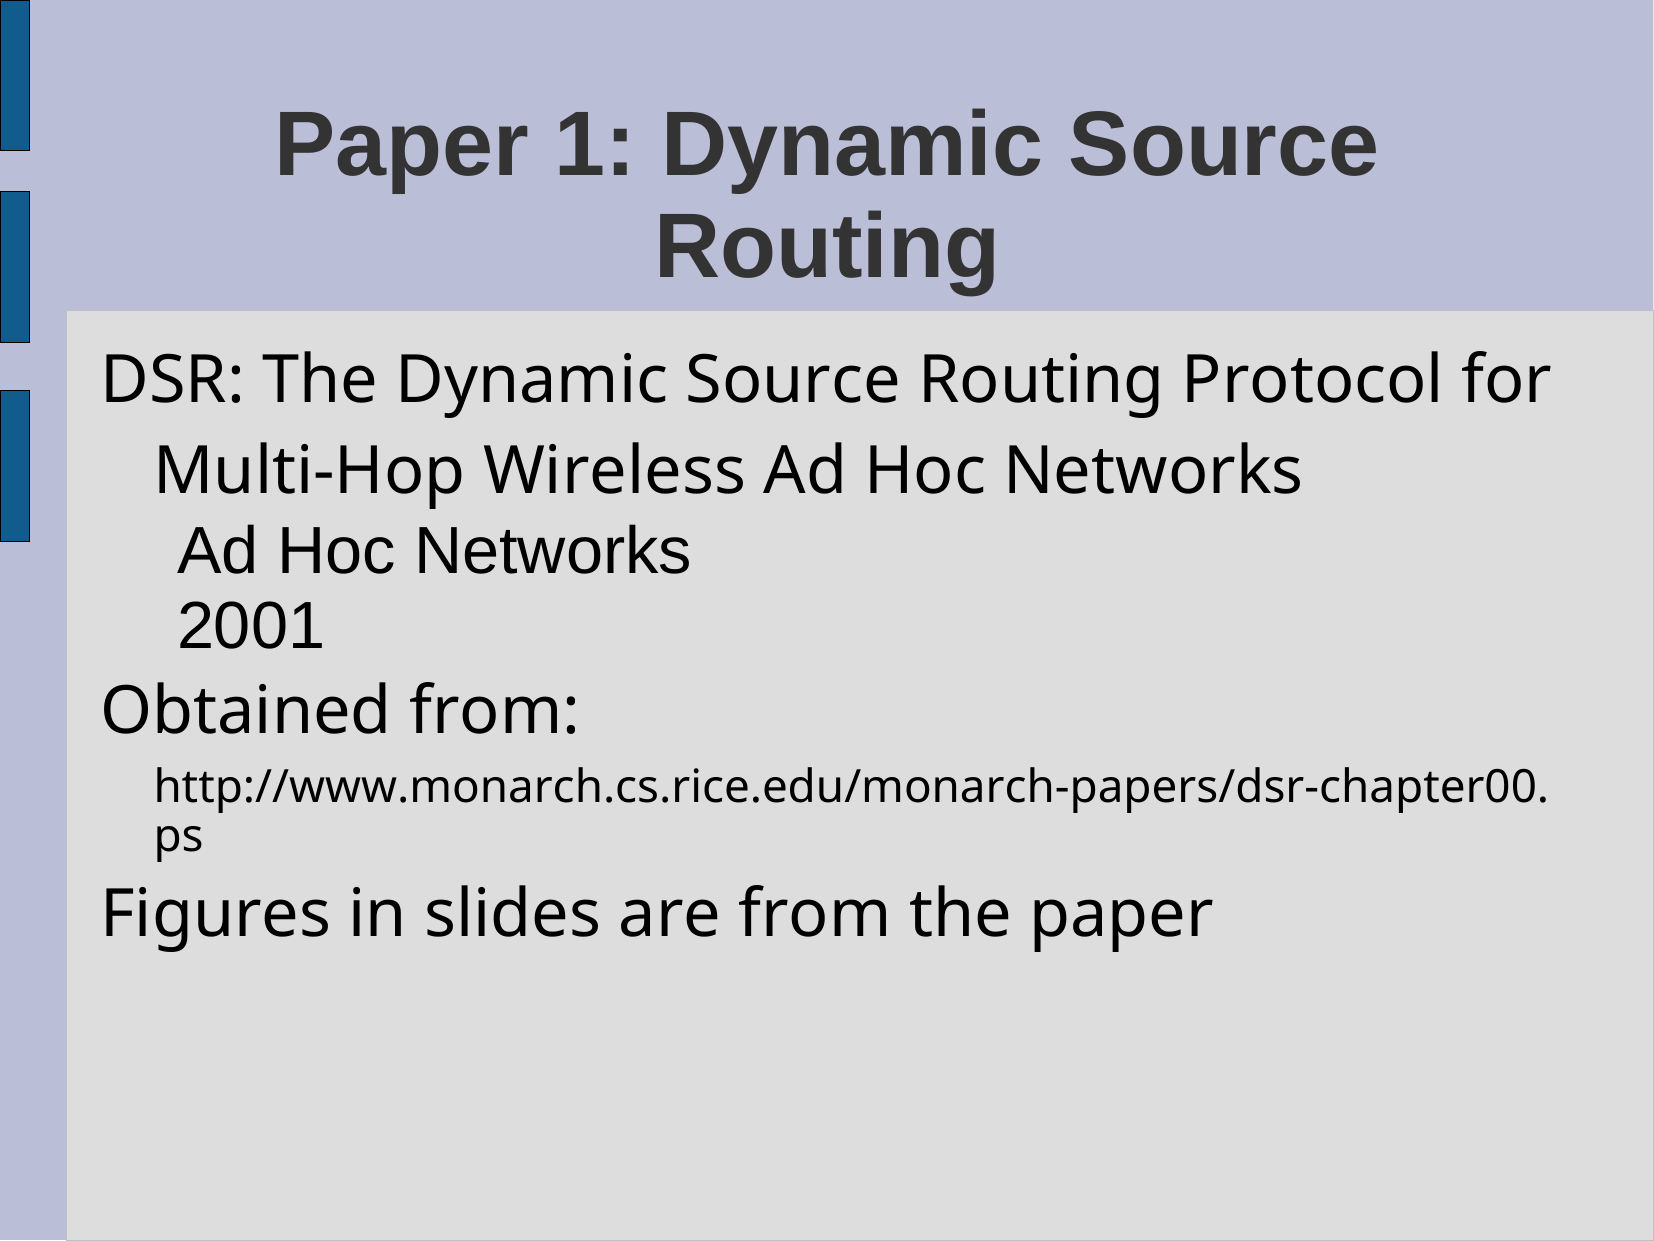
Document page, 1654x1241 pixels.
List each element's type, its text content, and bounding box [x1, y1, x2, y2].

list DSR: The Dynamic Source Routing Protocol for Multi-Hop Wireless Ad Hoc Networks Ad Hoc Networks 2001 Obtained from: http://www.monarch.cs.rice.edu/monarch-papers/dsr-chapter00.ps Figures in slides are from the paper [82, 331, 1571, 1136]
title Paper 1: Dynamic Source Routing [121, 91, 1534, 299]
